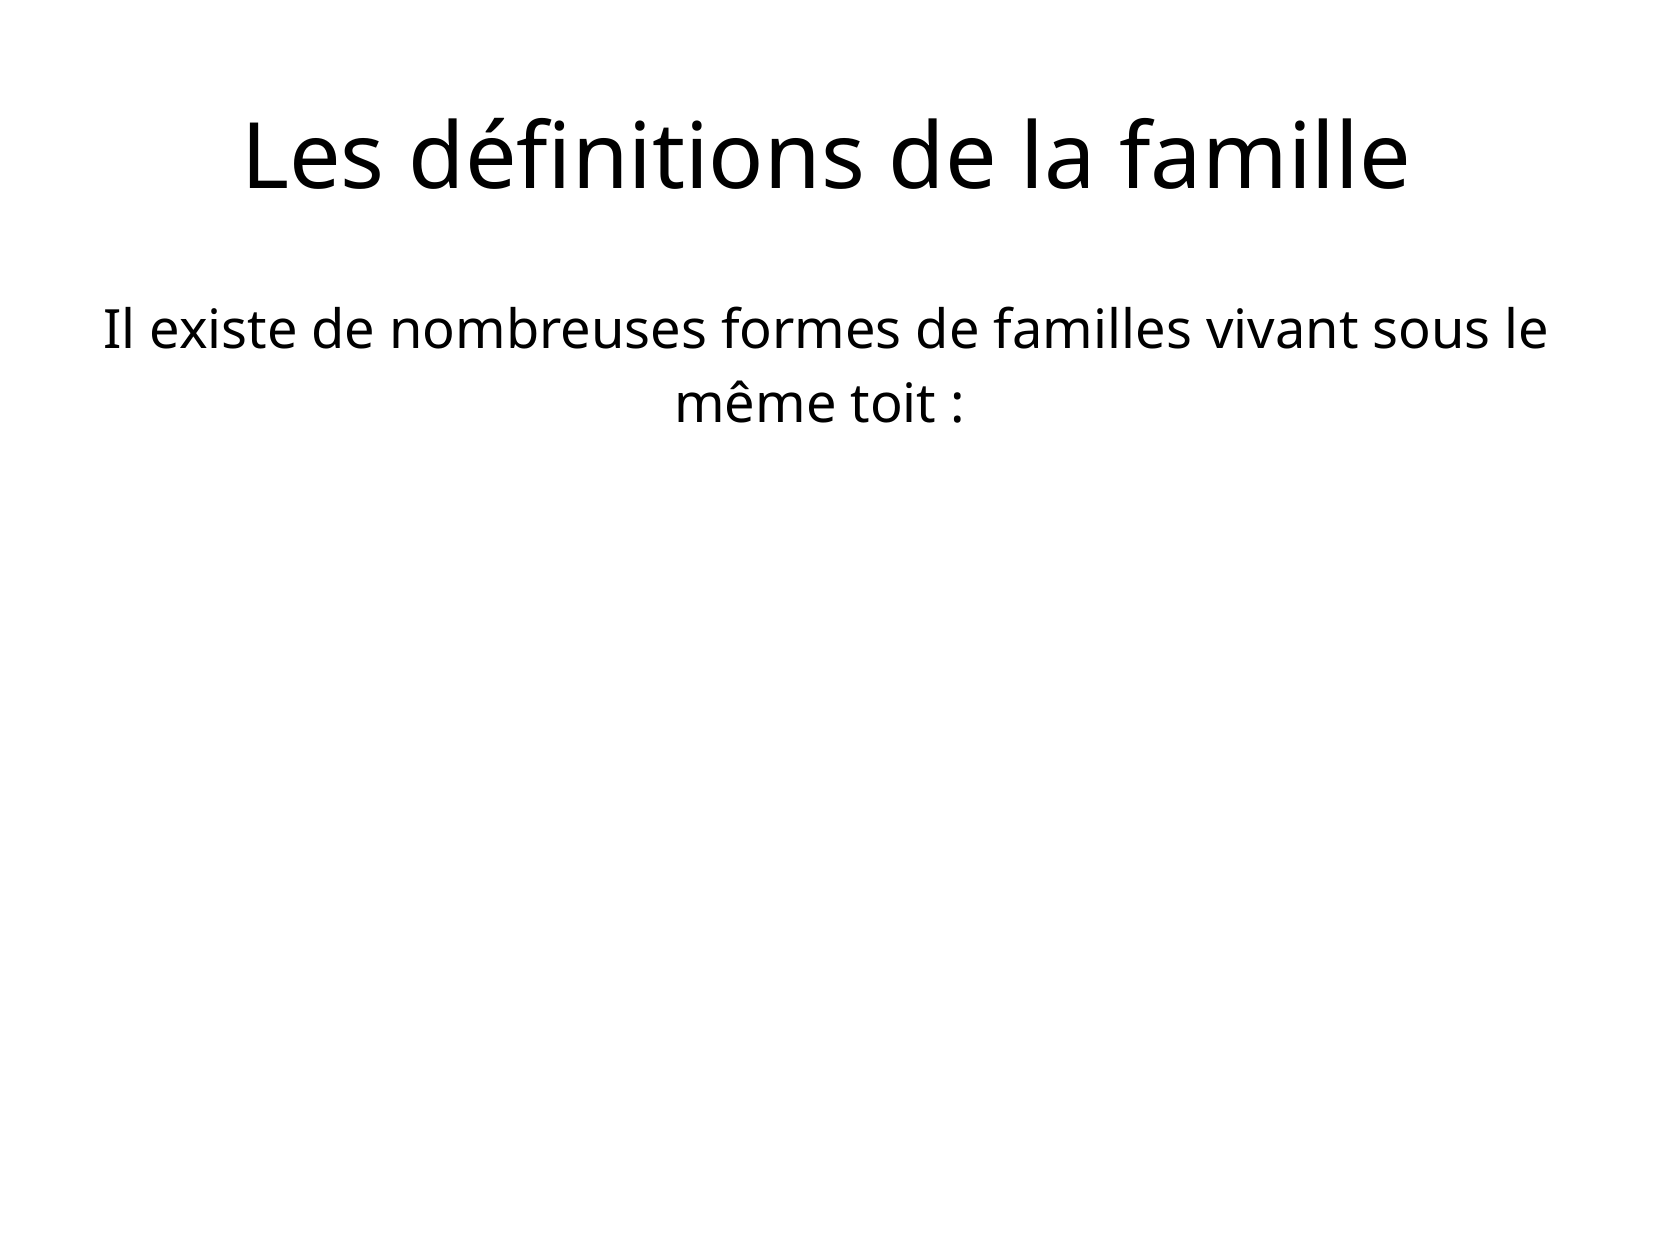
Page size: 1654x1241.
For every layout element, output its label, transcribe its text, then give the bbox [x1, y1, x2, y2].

list Il existe de nombreuses formes de familles vivant sous le même toit : [70, 290, 1583, 1094]
title Les définitions de la famille [82, 49, 1571, 257]
